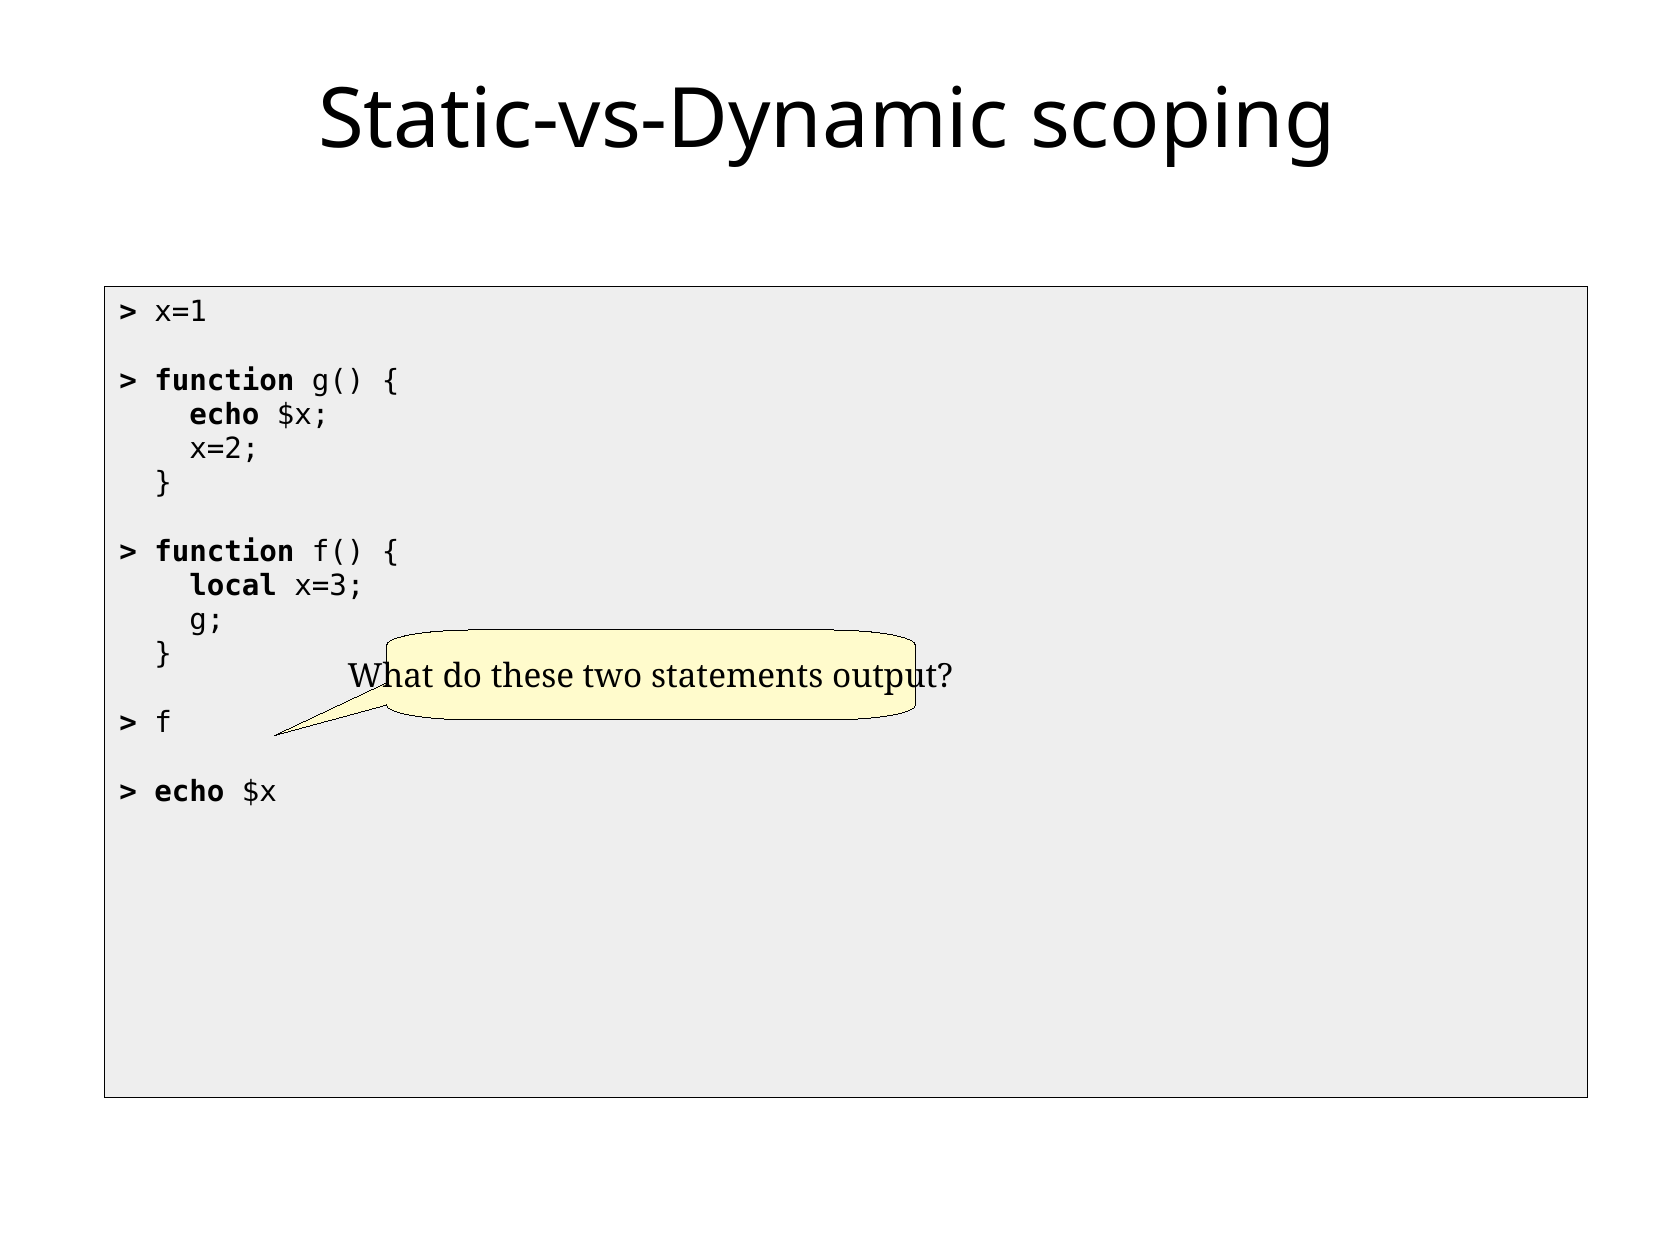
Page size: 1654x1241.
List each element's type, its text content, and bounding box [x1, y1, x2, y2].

text_box What do these two statements output? [274, 629, 916, 736]
title Static-vs-Dynamic scoping [83, 49, 1572, 181]
text_box > x=1 > function g() { echo $x; x=2; } > function f() { local x=3; g; } > f > echo $x [104, 286, 1588, 1098]
